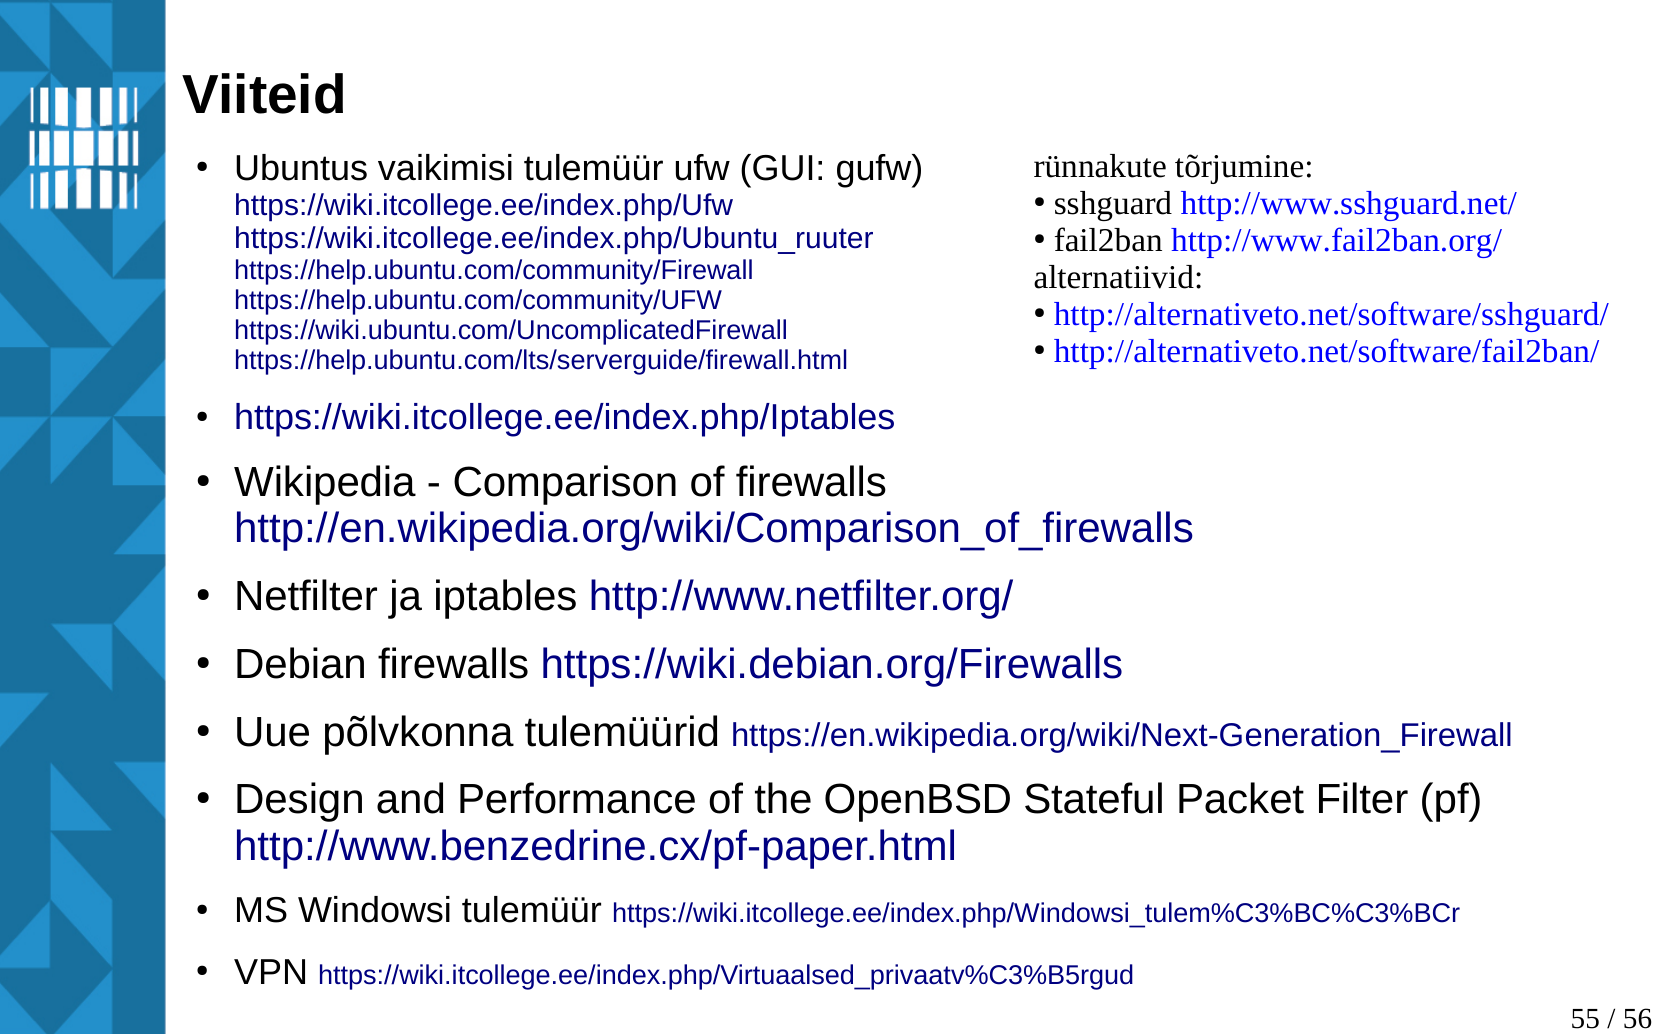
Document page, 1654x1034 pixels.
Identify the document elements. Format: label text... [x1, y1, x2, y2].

list Ubuntus vaikimisi tulemüür ufw (GUI: gufw) https://wiki.itcollege.ee/index.php/Ufw https://wiki.itcollege.ee/index.php/Ubuntu_ruuter https://help.ubuntu.com/community/Firewall https://help.ubuntu.com/community/UFW https://wiki.ubuntu.com/UncomplicatedFirewall https://help.ubuntu.com/lts/serverguide/firewall.html https://wiki.itcollege.ee/index.php/Iptables Wikipedia - Comparison of firewalls http://en.wikipedia.org/wiki/Comparison_of_firewalls Netfilter ja iptables http://www.netfilter.org/ Debian firewalls https://wiki.debian.org/Firewalls Uue põlvkonna tulemüürid https://en.wikipedia.org/wiki/Next-Generation_Firewall Design and Performance of the OpenBSD Stateful Packet Filter (pf) http://www.benzedrine.cx/pf-paper.html MS Windowsi tulemüür https://wiki.itcollege.ee/index.php/Windowsi_tulem%C3%BC%C3%BCr VPN https://wiki.itcollege.ee/index.php/Virtuaalsed_privaatv%C3%B5rgud [183, 147, 1625, 1004]
text_box rünnakute tõrjumine: sshguard http://www.sshguard.net/ fail2ban http://www.fail2ban.org/ alternatiivid: http://alternativeto.net/software/sshguard/ http://alternativeto.net/software/fail2ban/ [1033, 147, 1636, 384]
title Viiteid [183, 41, 1565, 147]
